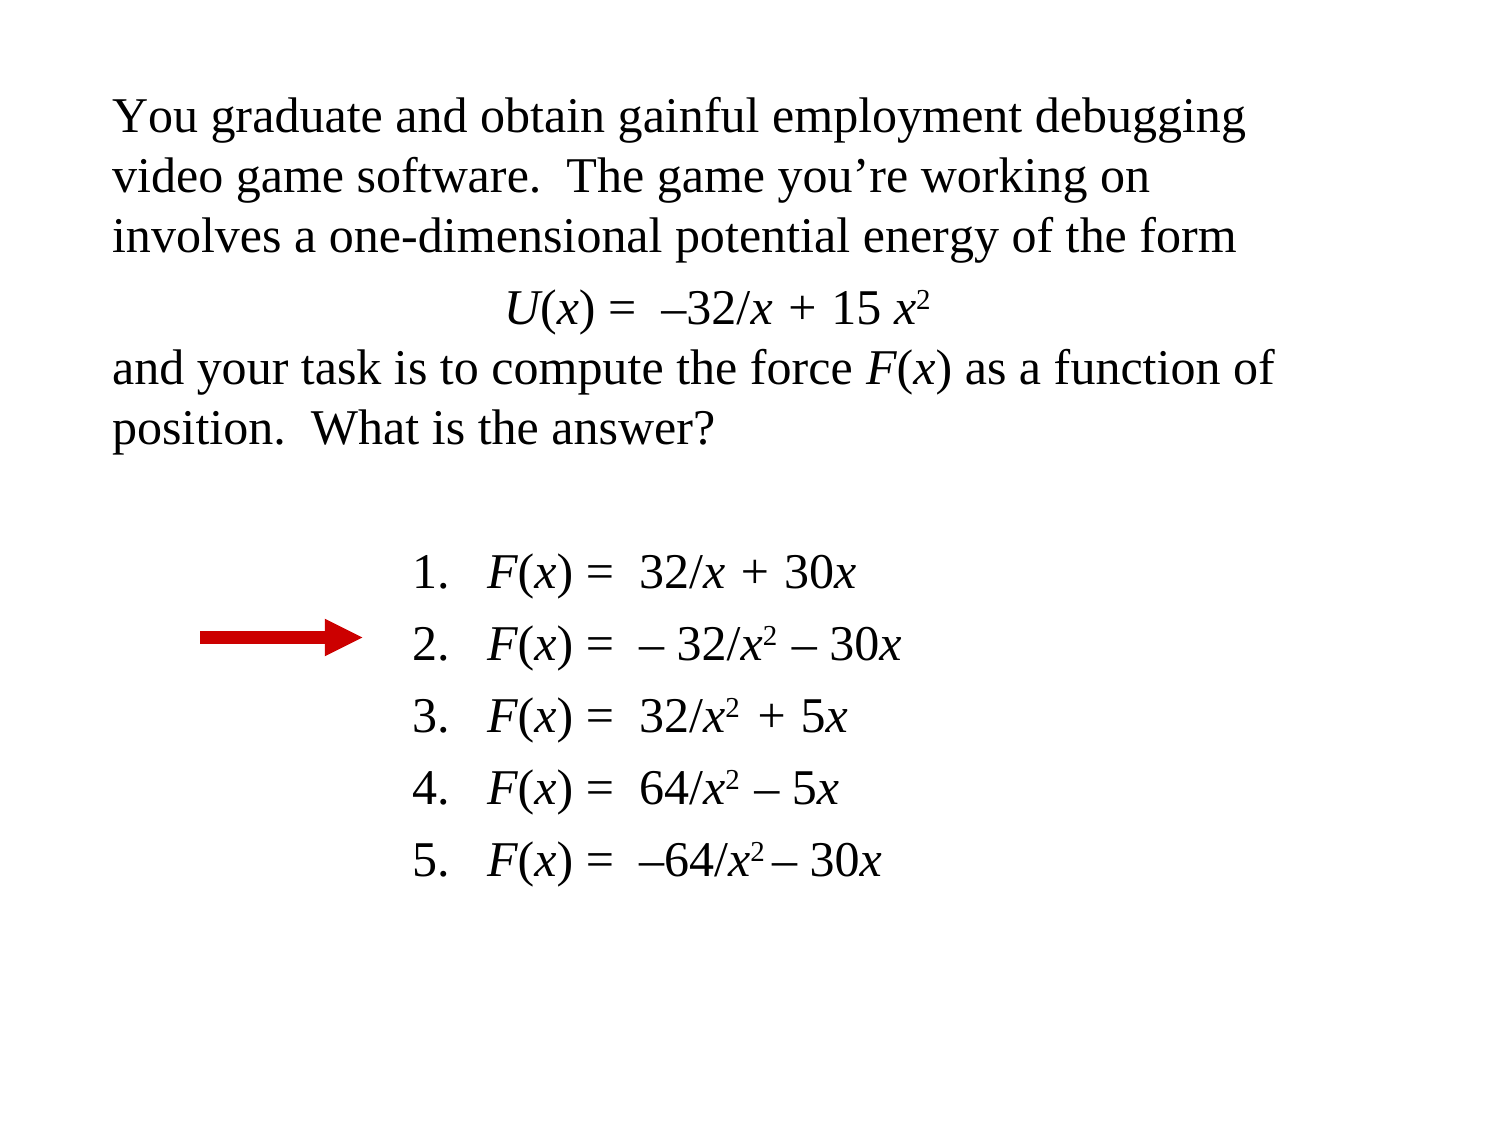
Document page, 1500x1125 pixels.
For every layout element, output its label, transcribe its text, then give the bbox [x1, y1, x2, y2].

text_box You graduate and obtain gainful employment debugging video game software. The game you’re working on involves a one-dimensional potential energy of the form U(x) = –32/x + 15 x2 and your task is to compute the force F(x) as a function of position. What is the answer? 1. F(x) = 32/x + 30x 2. F(x) = – 32/x2 – 30x 3. F(x) = 32/x2 + 5x 4. F(x) = 64/x2 – 5x 5. F(x) = –64/x2 – 30x [97, 75, 1338, 895]
